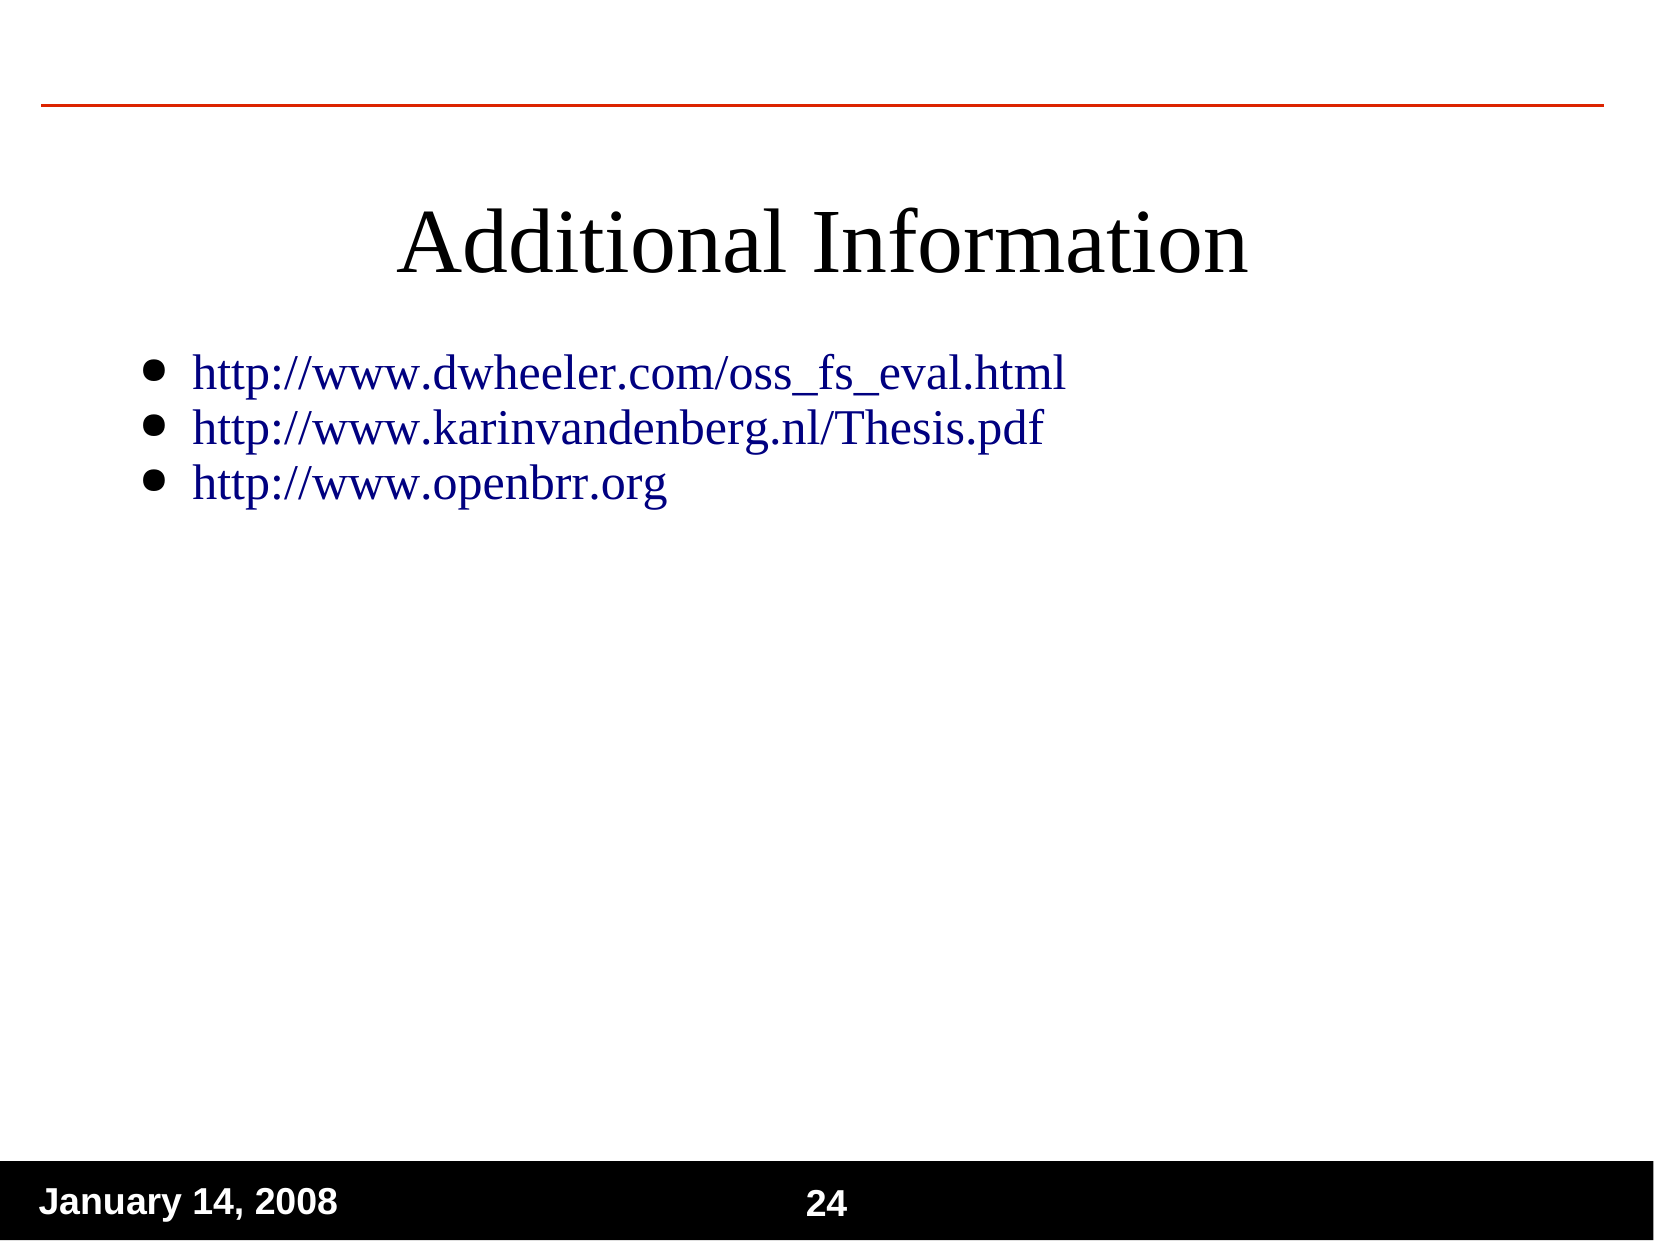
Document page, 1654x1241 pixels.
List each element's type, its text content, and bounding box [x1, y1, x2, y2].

title Additional Information [117, 137, 1530, 346]
list http://www.dwheeler.com/oss_fs_eval.html http://www.karinvandenberg.nl/Thesis.pdf http://www.openbrr.org [121, 344, 1534, 1127]
